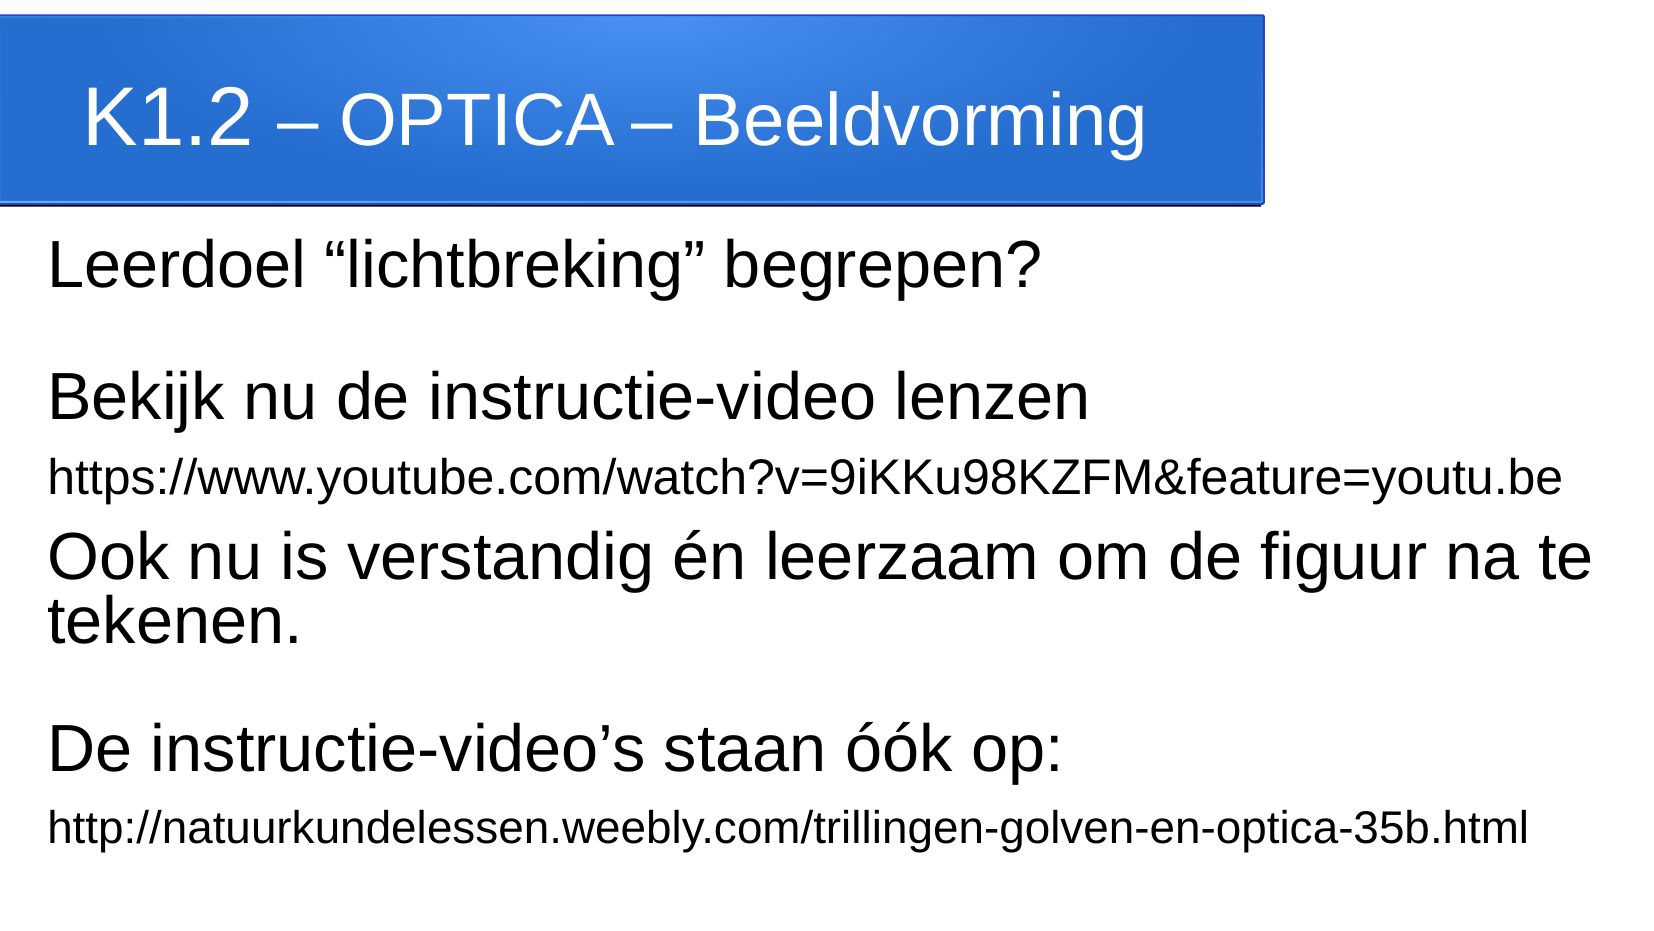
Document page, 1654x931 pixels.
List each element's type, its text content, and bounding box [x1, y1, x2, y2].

title K1.2 – OPTICA – Beeldvorming [82, 35, 1235, 189]
subtitle Leerdoel “lichtbreking” begrepen? Bekijk nu de instructie-video lenzen https://www.youtube.com/watch?v=9iKKu98KZFM&feature=youtu.be Ook nu is verstandig én leerzaam om de figuur na te tekenen. De instructie-video’s staan óók op: http://natuurkundelessen.weebly.com/trillingen-golven-en-optica-35b.html [47, 236, 1607, 922]
